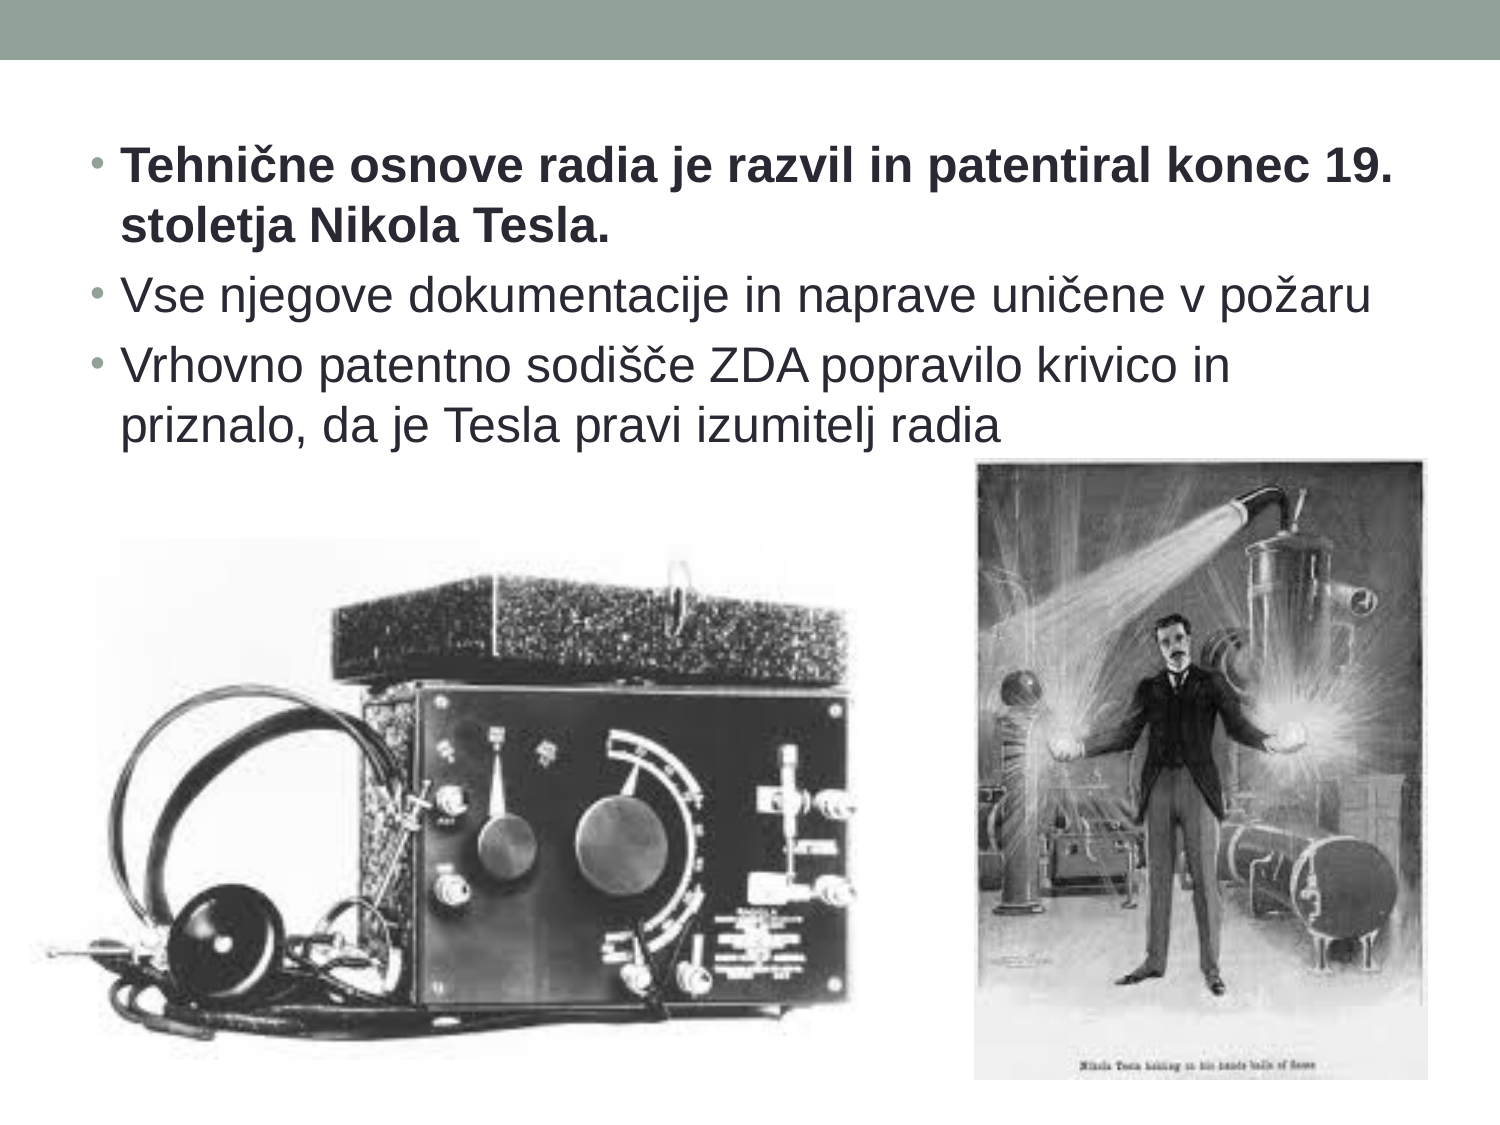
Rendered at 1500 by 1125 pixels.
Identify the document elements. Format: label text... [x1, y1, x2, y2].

list Tehnične osnove radia je razvil in patentiral konec 19. stoletja Nikola Tesla. Vse njegove dokumentacije in naprave uničene v požaru Vrhovno patentno sodišče ZDA popravilo krivico in priznalo, da je Tesla pravi izumitelj radia [75, 125, 1425, 1063]
picture [974, 458, 1428, 1080]
picture [29, 538, 876, 1060]
